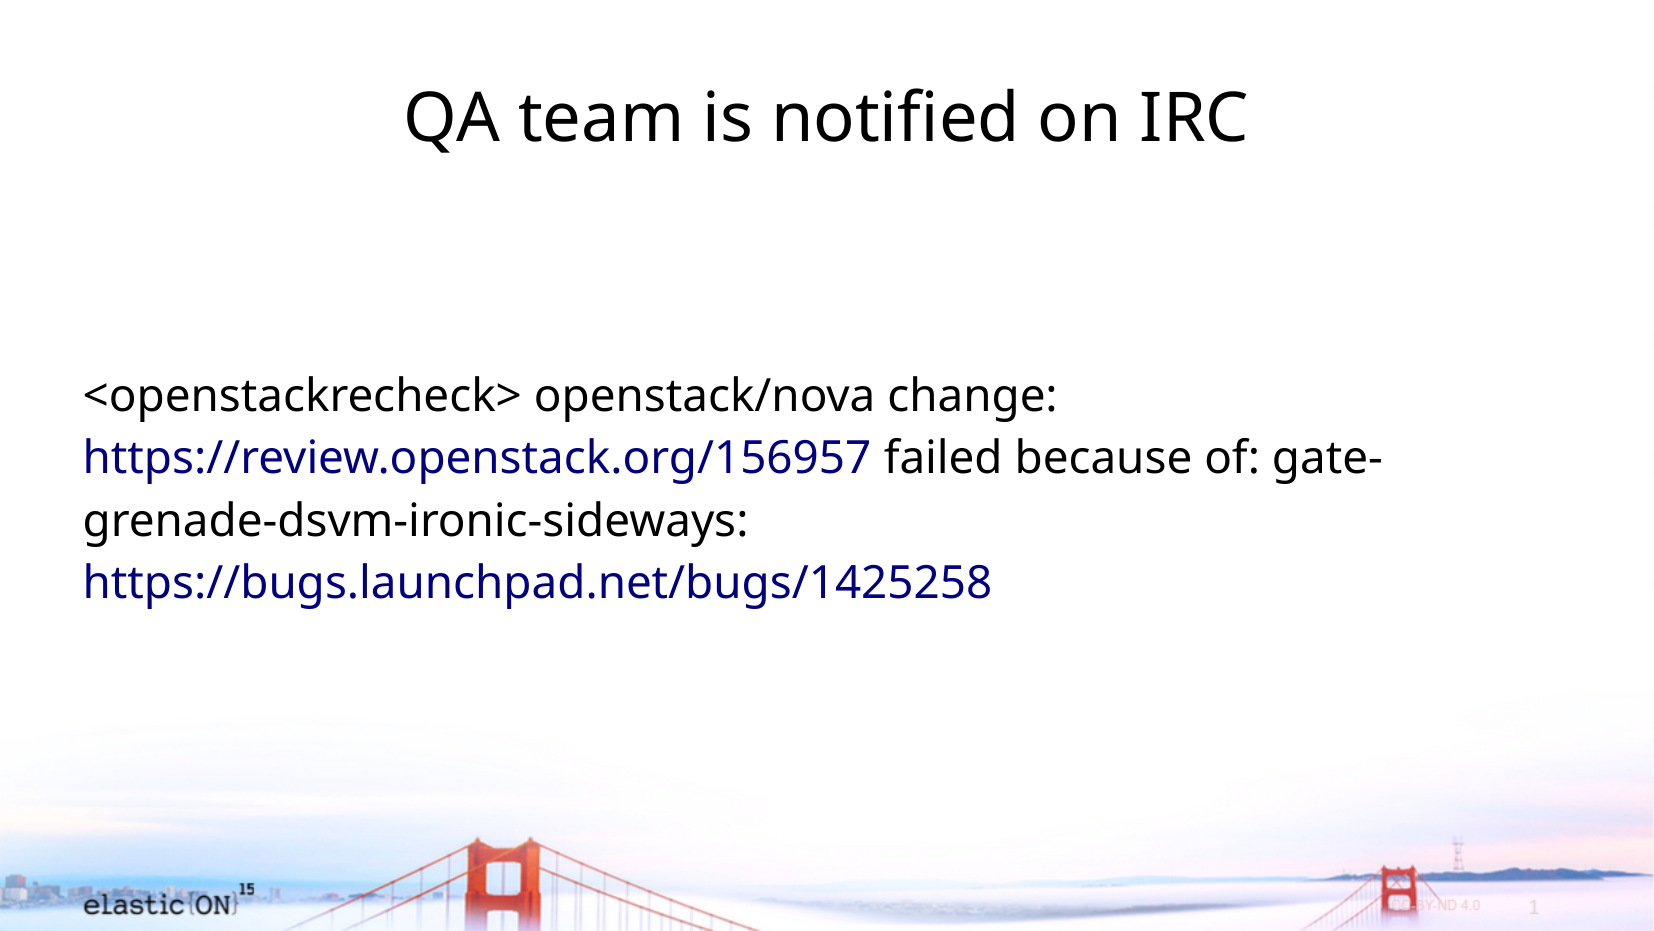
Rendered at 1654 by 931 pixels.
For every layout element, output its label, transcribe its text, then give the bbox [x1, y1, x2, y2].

subtitle <openstackrecheck> openstack/nova change: https://review.openstack.org/156957 failed because of: gate-grenade-dsvm-ironic-sideways: https://bugs.launchpad.net/bugs/1425258 [82, 217, 1571, 758]
title QA team is notified on IRC [82, 37, 1571, 193]
picture [0, 0, 1654, 931]
